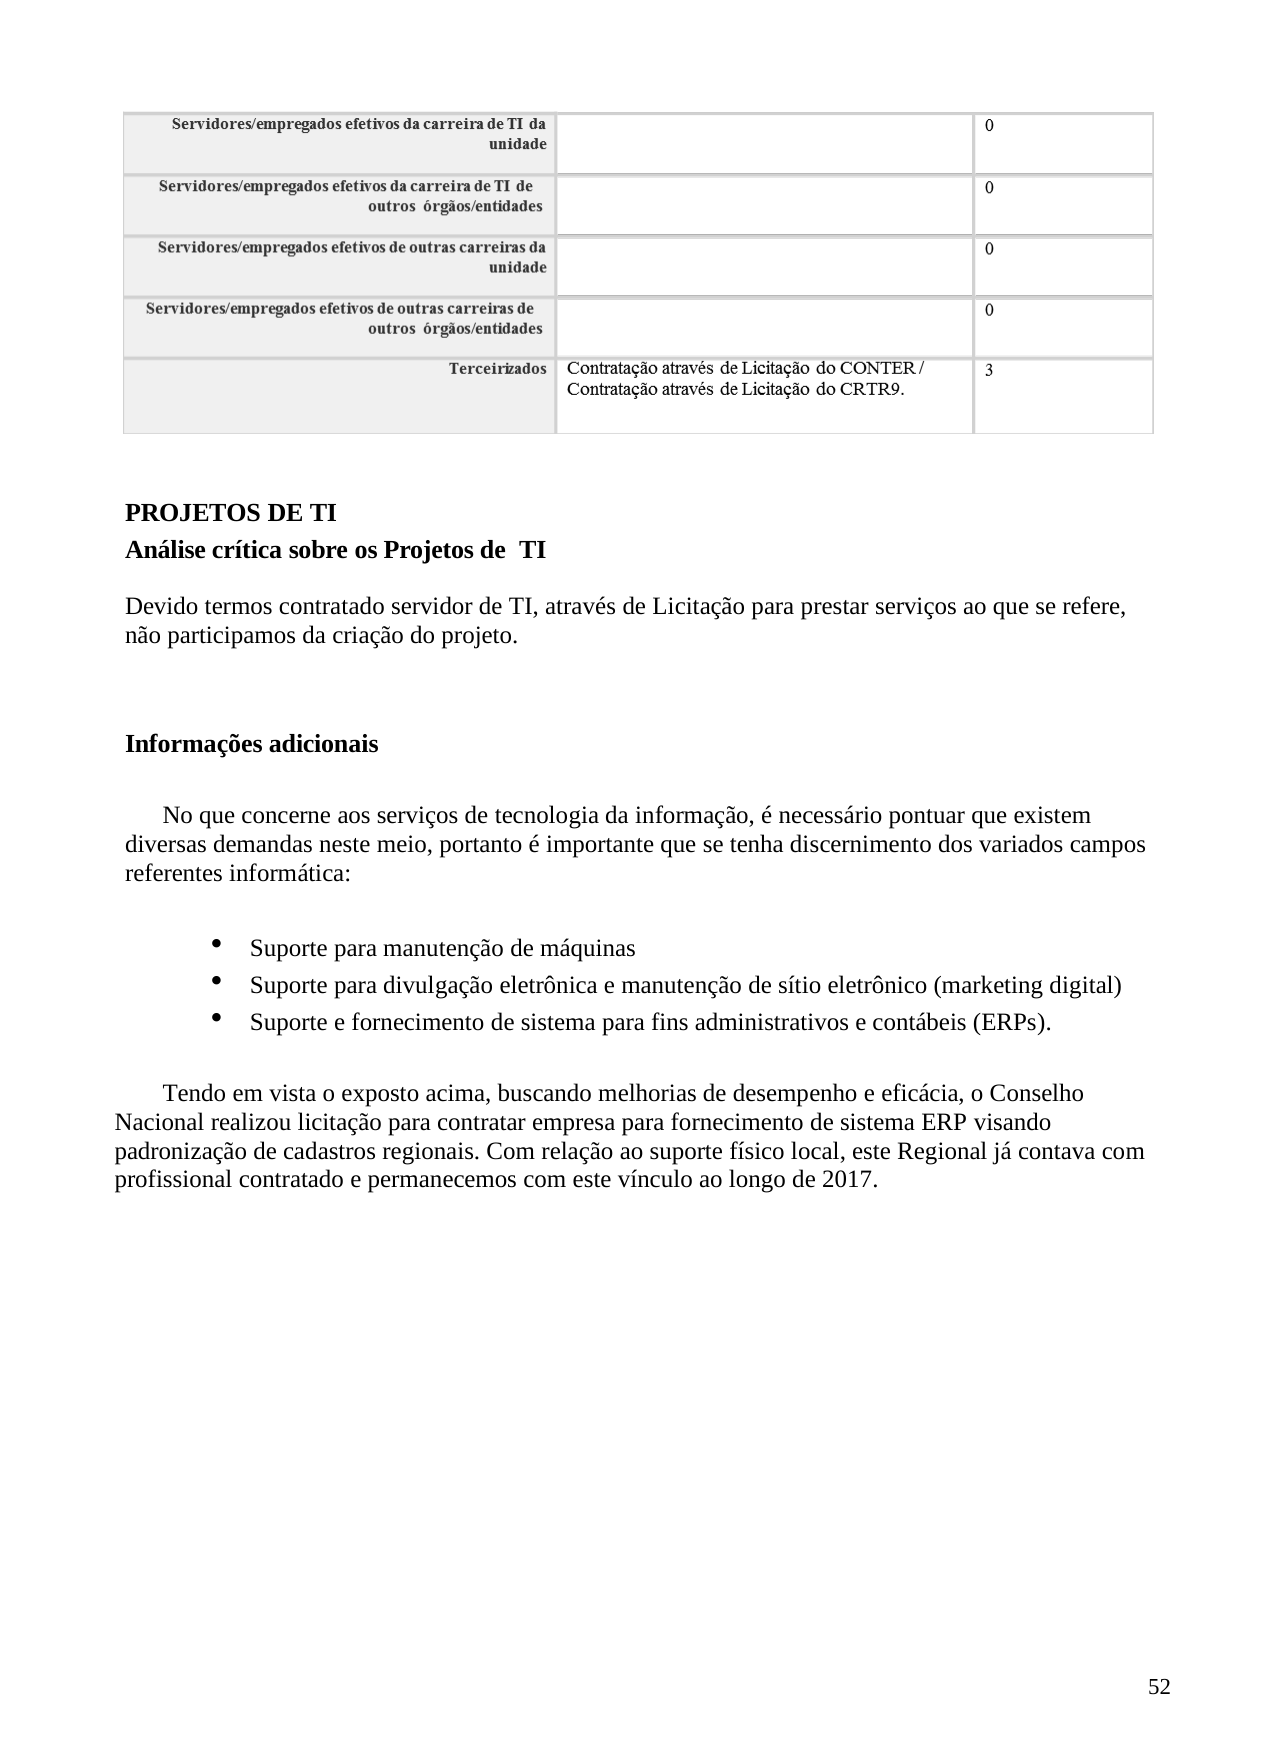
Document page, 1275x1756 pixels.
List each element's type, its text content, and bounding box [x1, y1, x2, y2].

text_box PROJETOS DE TI Análise crítica sobre os Projetos de TI Devido termos contratado servidor de TI, através de Licitação para prestar serviços ao que se refere, não participamos da criação do projeto. [122, 495, 1129, 647]
picture [123, 108, 1154, 434]
text_box Informações adicionais No que concerne aos serviços de tecnologia da informação, é necessário pontuar que existem diversas demandas neste meio, portanto é importante que se tenha discernimento dos variados campos referentes informática: Suporte para manutenção de máquinas Suporte para divulgação eletrônica e manutenção de sítio eletrônico (marketing digital) Suporte e fornecimento de sistema para fins administrativos e contábeis (ERPs). Tendo em vista o exposto acima, buscando melhorias de desempenho e eficácia, o Conselho Nacional realizou licitação para contratar empresa para fornecimento de sistema ERP visando padronização de cadastros regionais. Com relação ao suporte físico local, este Regional já contava com profissional contratado e permanecemos com este vínculo ao longo de 2017. [112, 726, 1149, 1188]
text_box 51 [1143, 1671, 1176, 1705]
